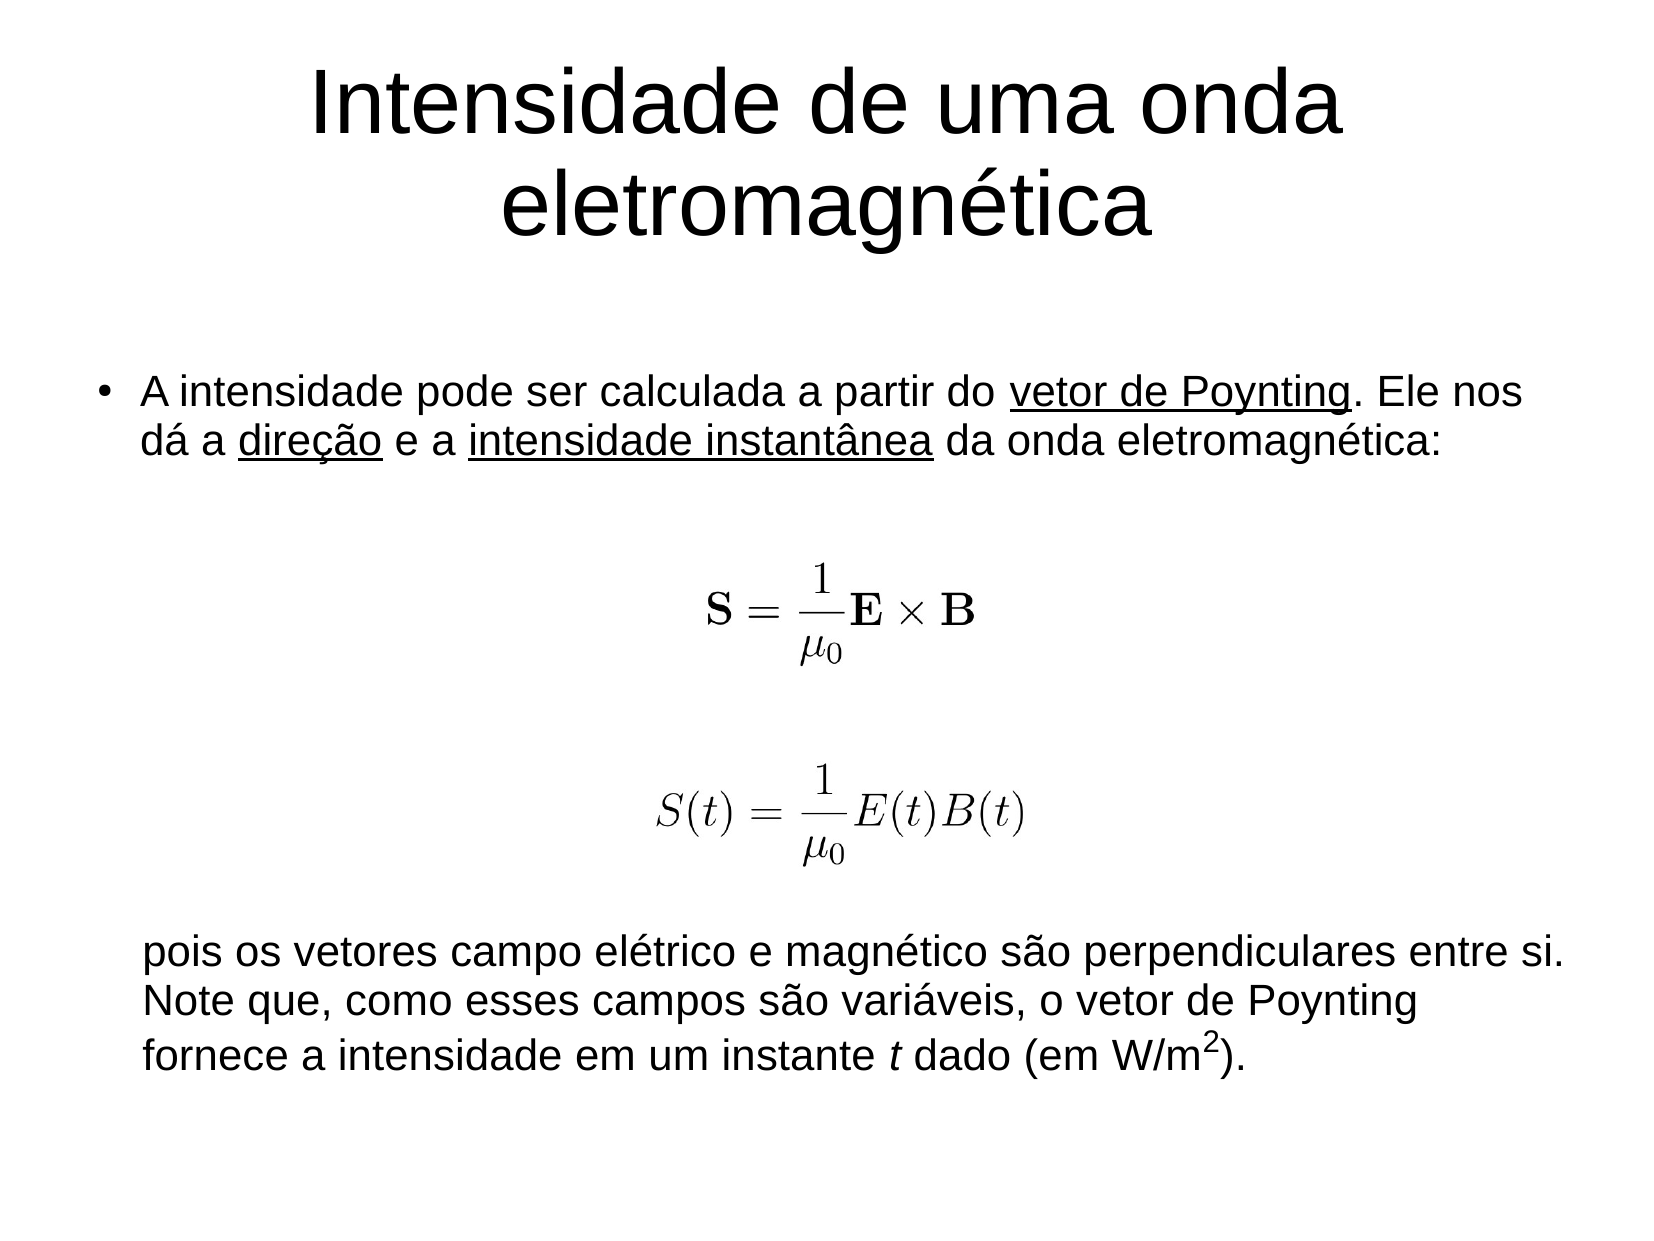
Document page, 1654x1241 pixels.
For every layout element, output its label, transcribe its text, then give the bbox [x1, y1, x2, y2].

list A intensidade pode ser calculada a partir do vetor de Poynting. Ele nos dá a direção e a intensidade instantânea da onda eletromagnética: pois os vetores campo elétrico e magnético são perpendiculares entre si. Note que, como esses campos são variáveis, o vetor de Poynting fornece a intensidade em um instante t dado (em W/m2). [82, 366, 1571, 1087]
picture [614, 549, 1055, 883]
title Intensidade de uma onda eletromagnética [82, 49, 1571, 257]
